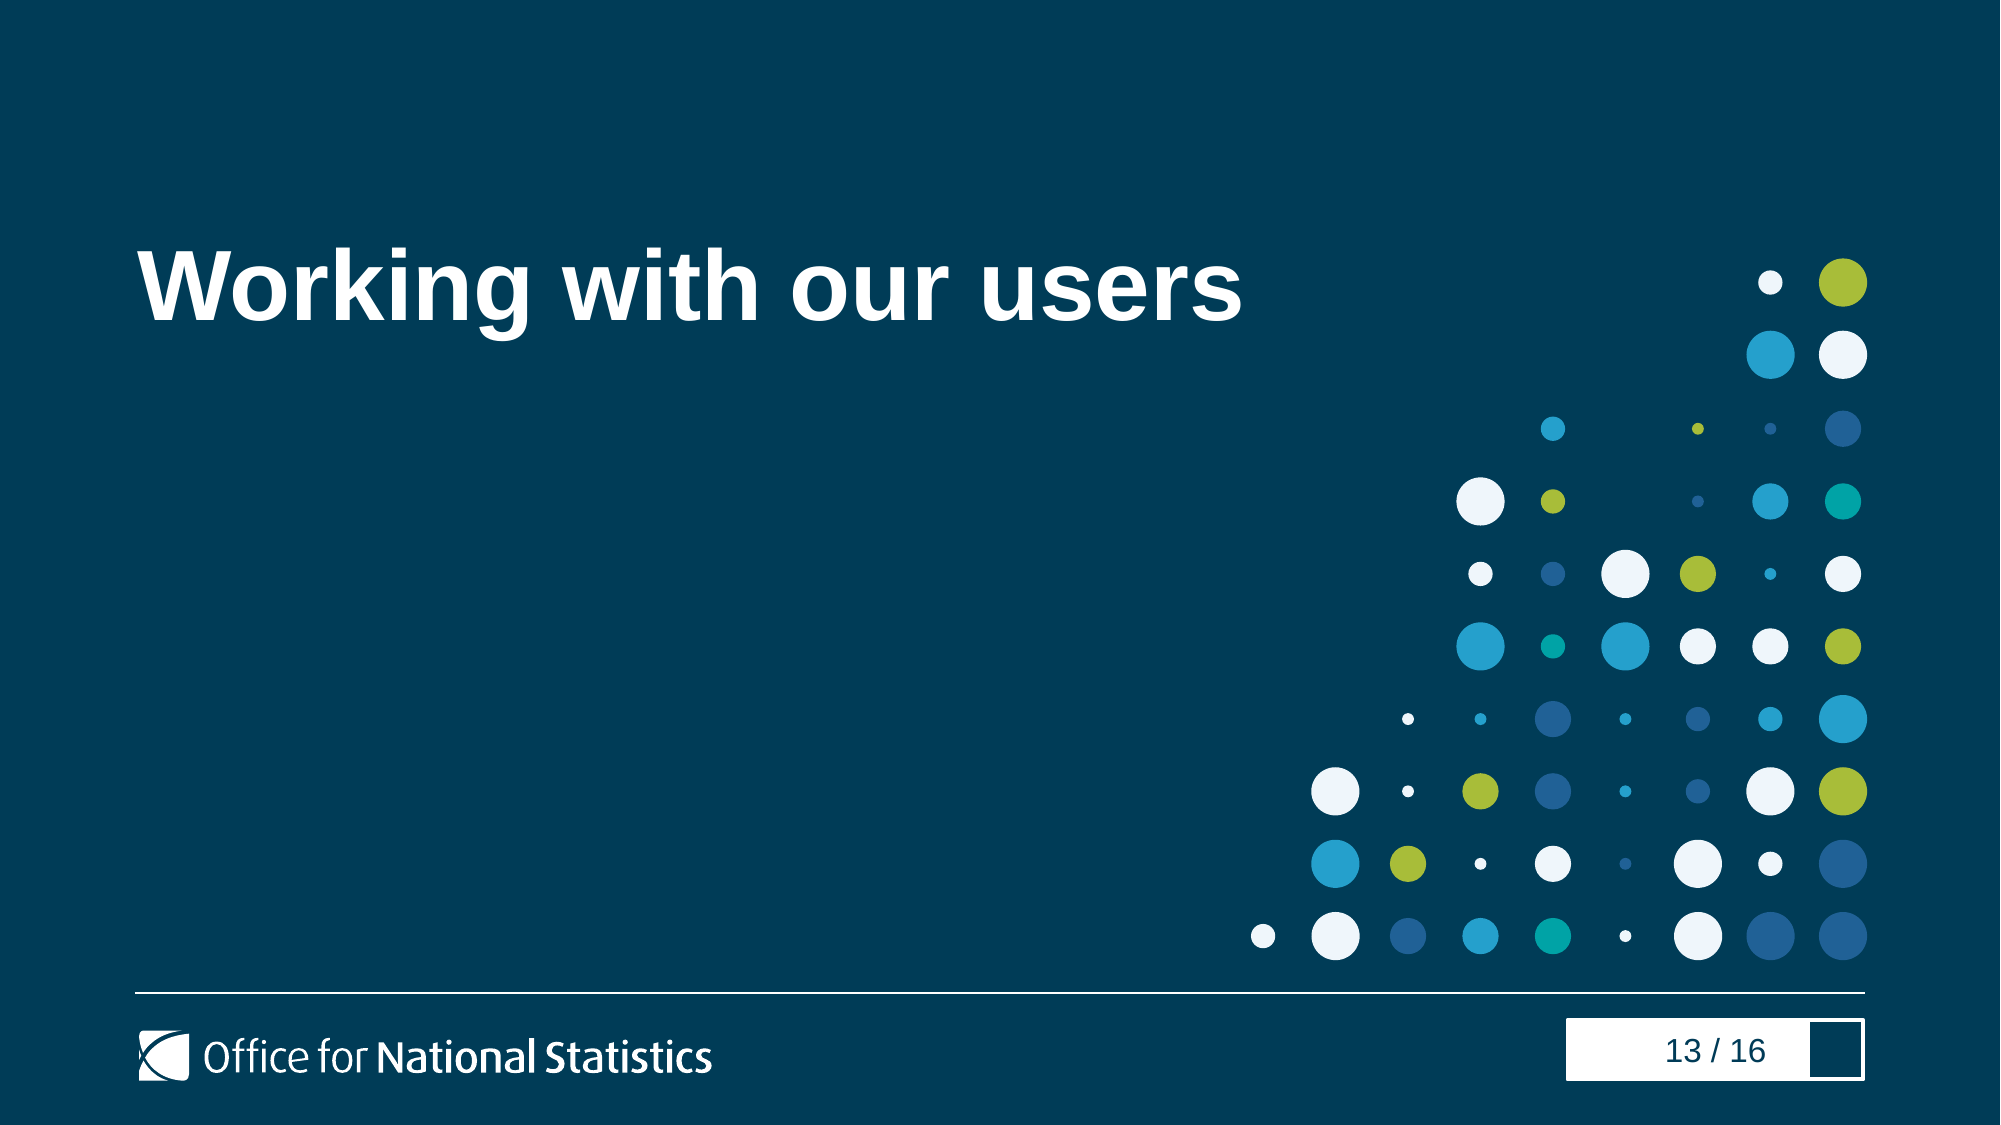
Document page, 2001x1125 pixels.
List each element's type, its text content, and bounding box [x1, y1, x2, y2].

picture [1567, 1019, 1864, 1080]
text_box 13 / 16 [1568, 1020, 1863, 1079]
title Working with our users [137, 229, 1565, 566]
